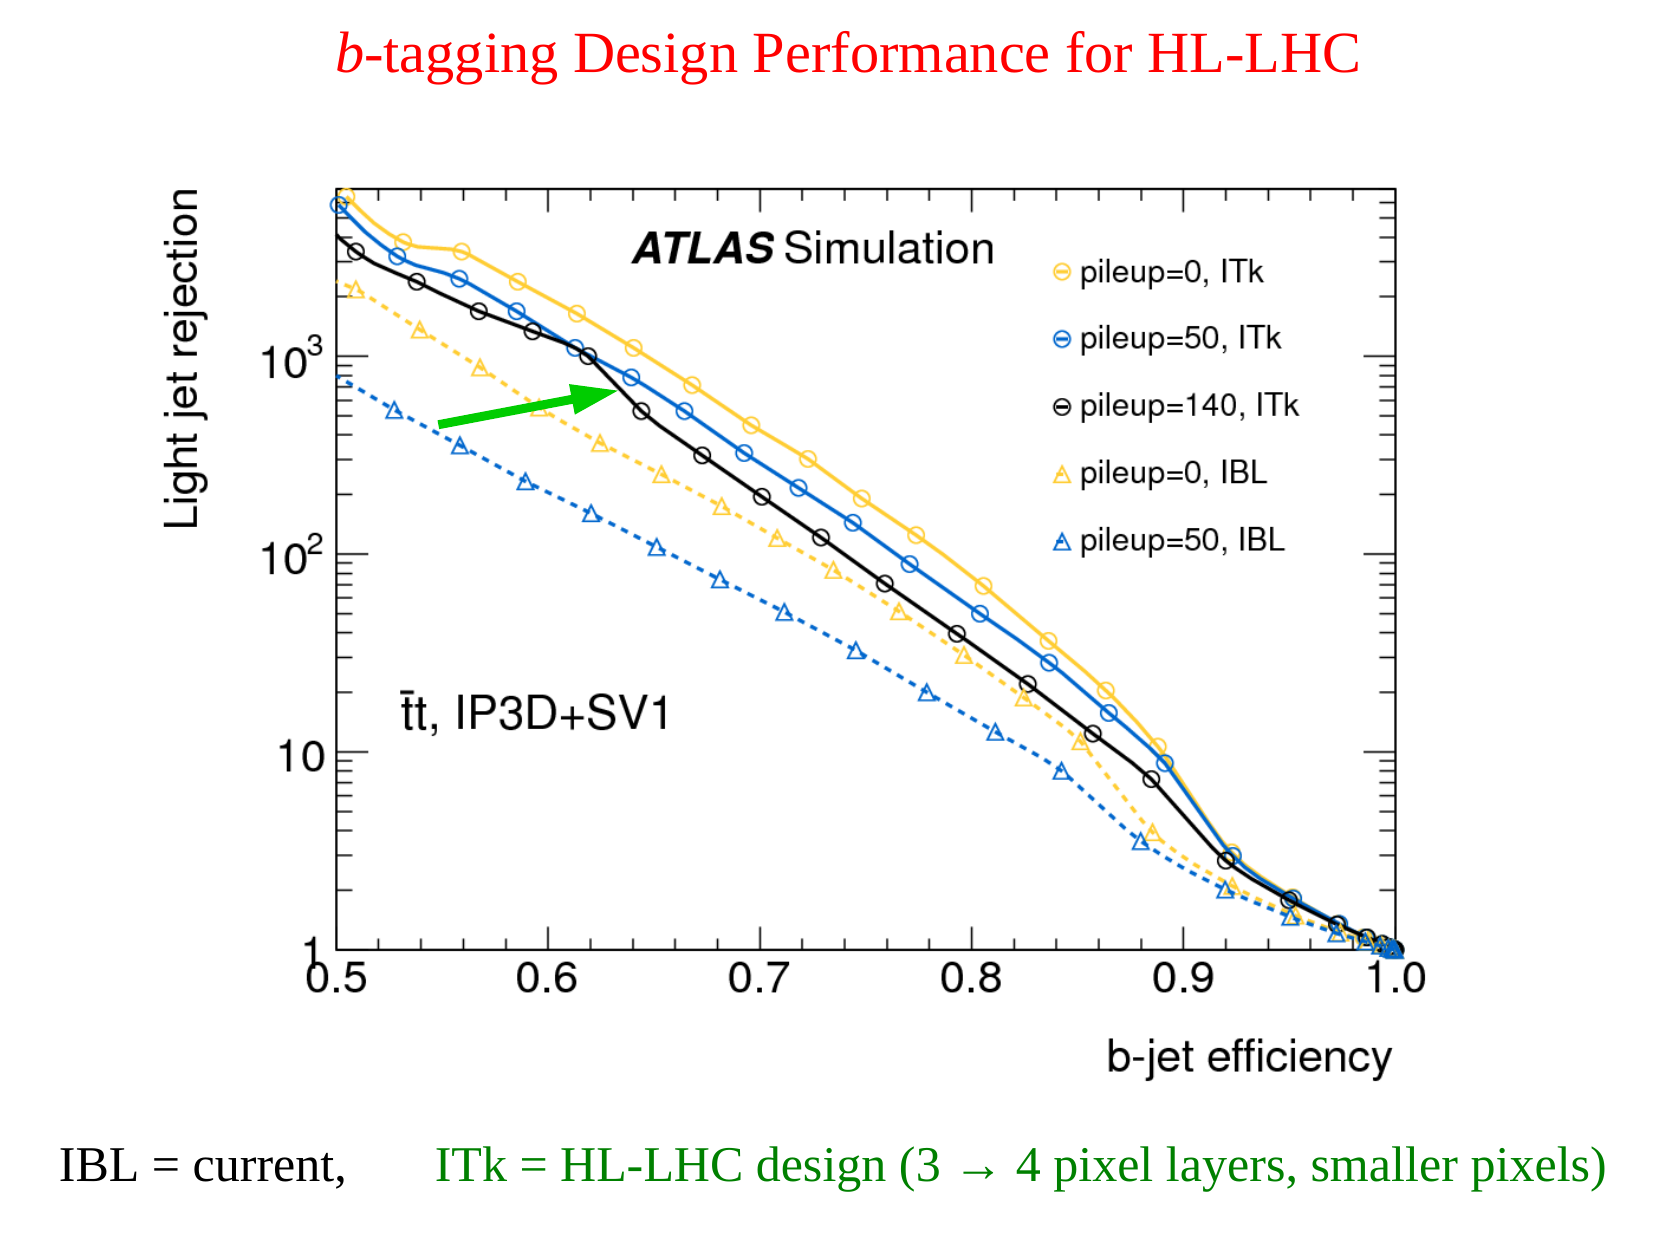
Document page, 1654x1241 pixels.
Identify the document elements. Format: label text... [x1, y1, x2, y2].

text_box b-tagging Design Performance for HL-LHC [335, 20, 1378, 96]
text_box IBL = current, ITk = HL-LHC design (3 → 4 pixel layers, smaller pixels) [59, 1136, 1607, 1192]
picture [158, 182, 1431, 1087]
